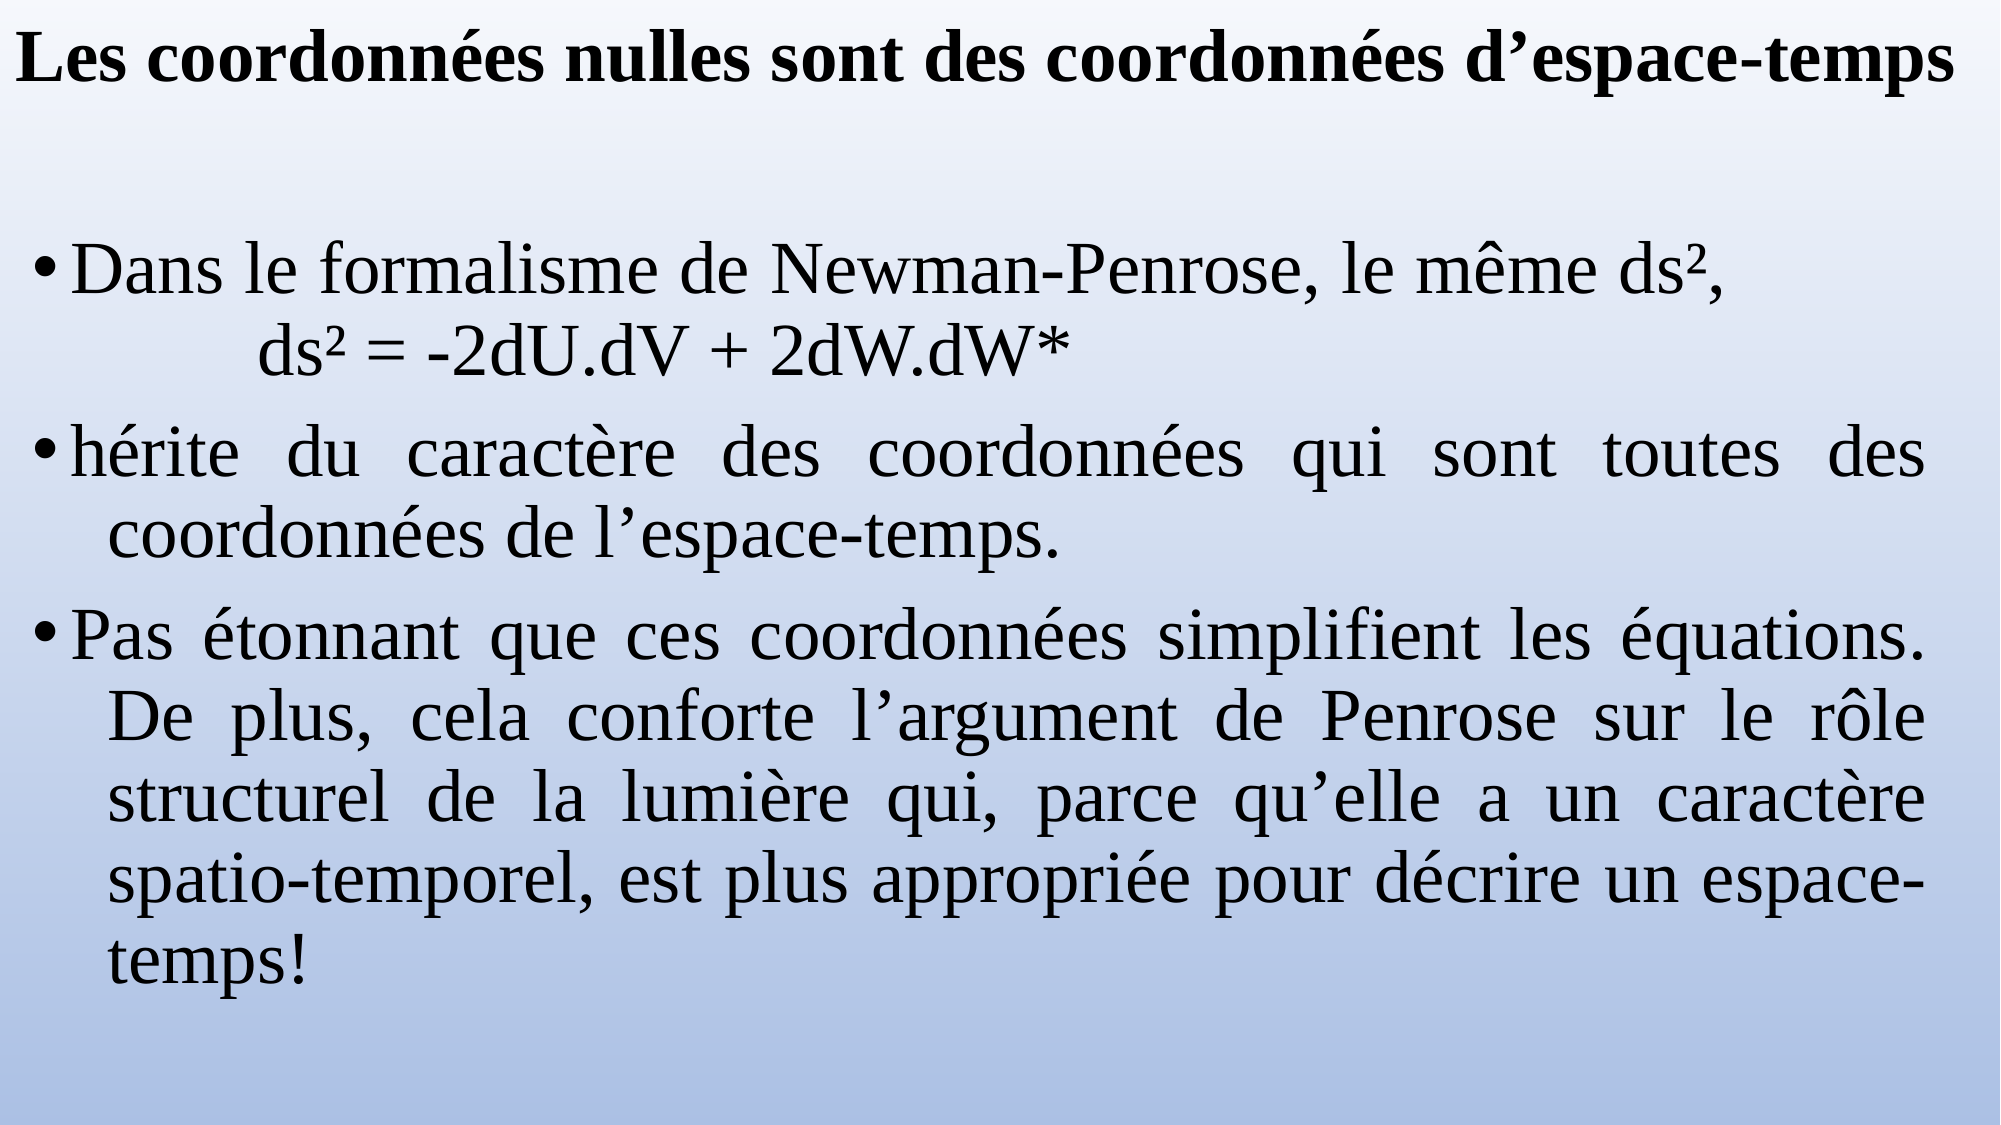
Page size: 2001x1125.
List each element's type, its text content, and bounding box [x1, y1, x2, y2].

list Dans le formalisme de Newman-Penrose, le même ds², ds² = -2dU.dV + 2dW.dW* hérite du caractère des coordonnées qui sont toutes des coordonnées de l’espace-temps. Pas étonnant que ces coordonnées simplifient les équations. De plus, cela conforte l’argument de Penrose sur le rôle structurel de la lumière qui, parce qu’elle a un caractère spatio-temporel, est plus appropriée pour décrire un espace-temps! [17, 221, 1944, 1086]
title Les coordonnées nulles sont des coordonnées d’espace-temps [0, 0, 1973, 116]
